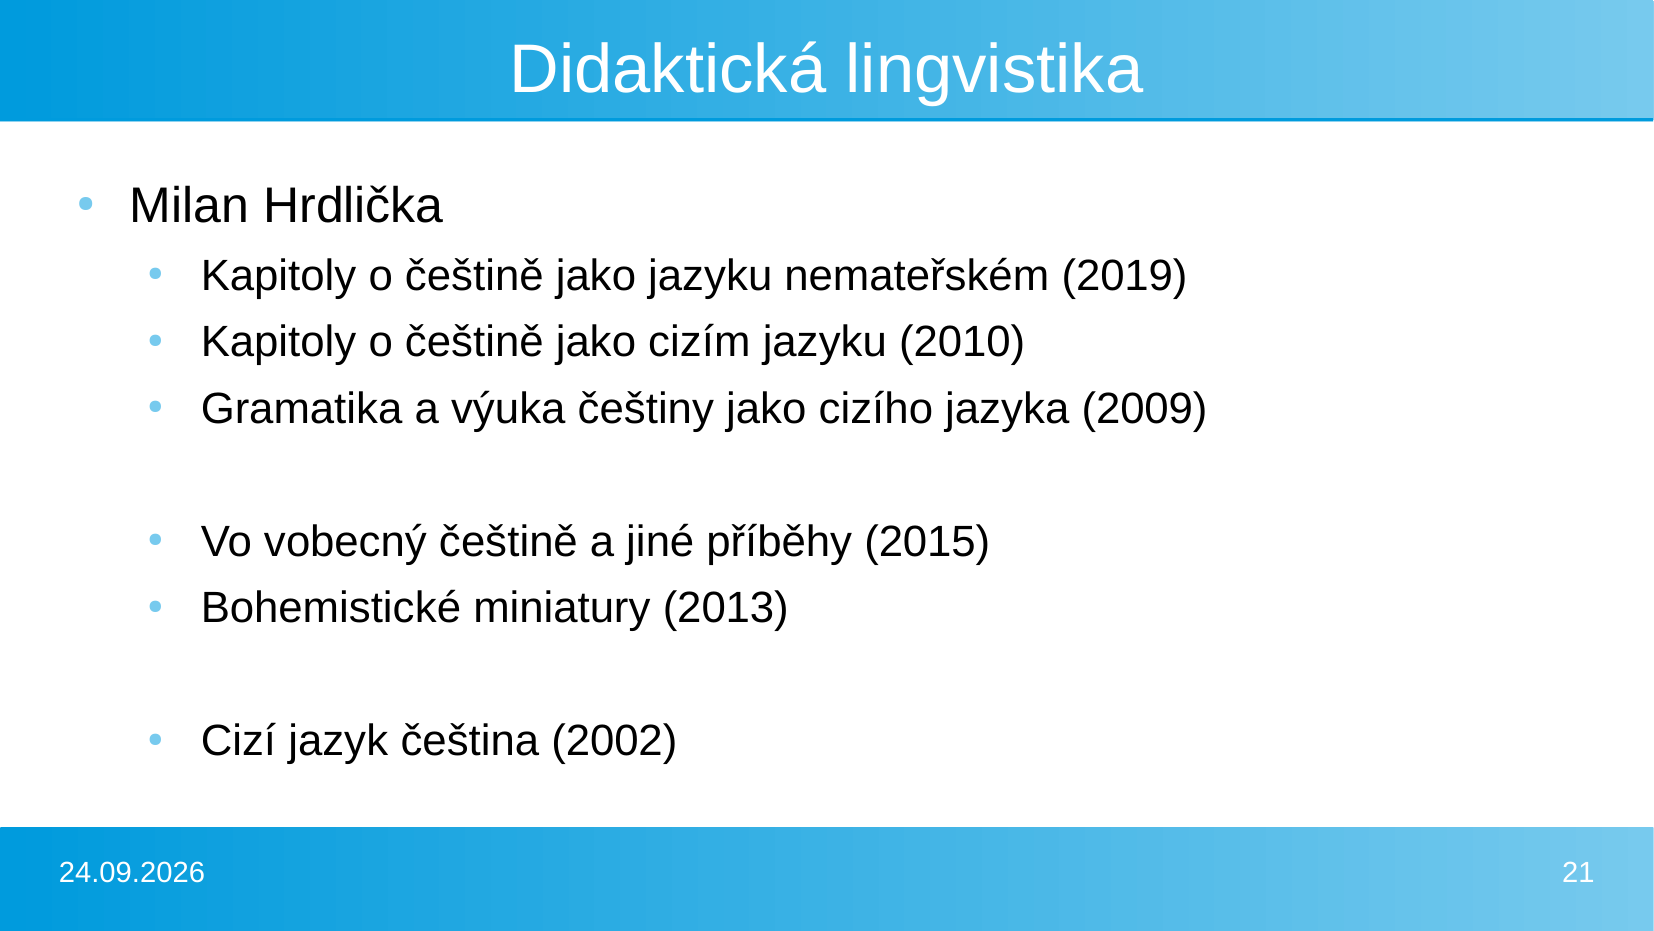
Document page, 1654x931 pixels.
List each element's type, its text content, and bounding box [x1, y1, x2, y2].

title Didaktická lingvistika [59, 29, 1595, 108]
list Milan Hrdlička Kapitoly o češtině jako jazyku nemateřském (2019) Kapitoly o češtině jako cizím jazyku (2010) Gramatika a výuka češtiny jako cizího jazyka (2009) Vo vobecný češtině a jiné příběhy (2015) Bohemistické miniatury (2013) Cizí jazyk čeština (2002) [59, 177, 1595, 768]
